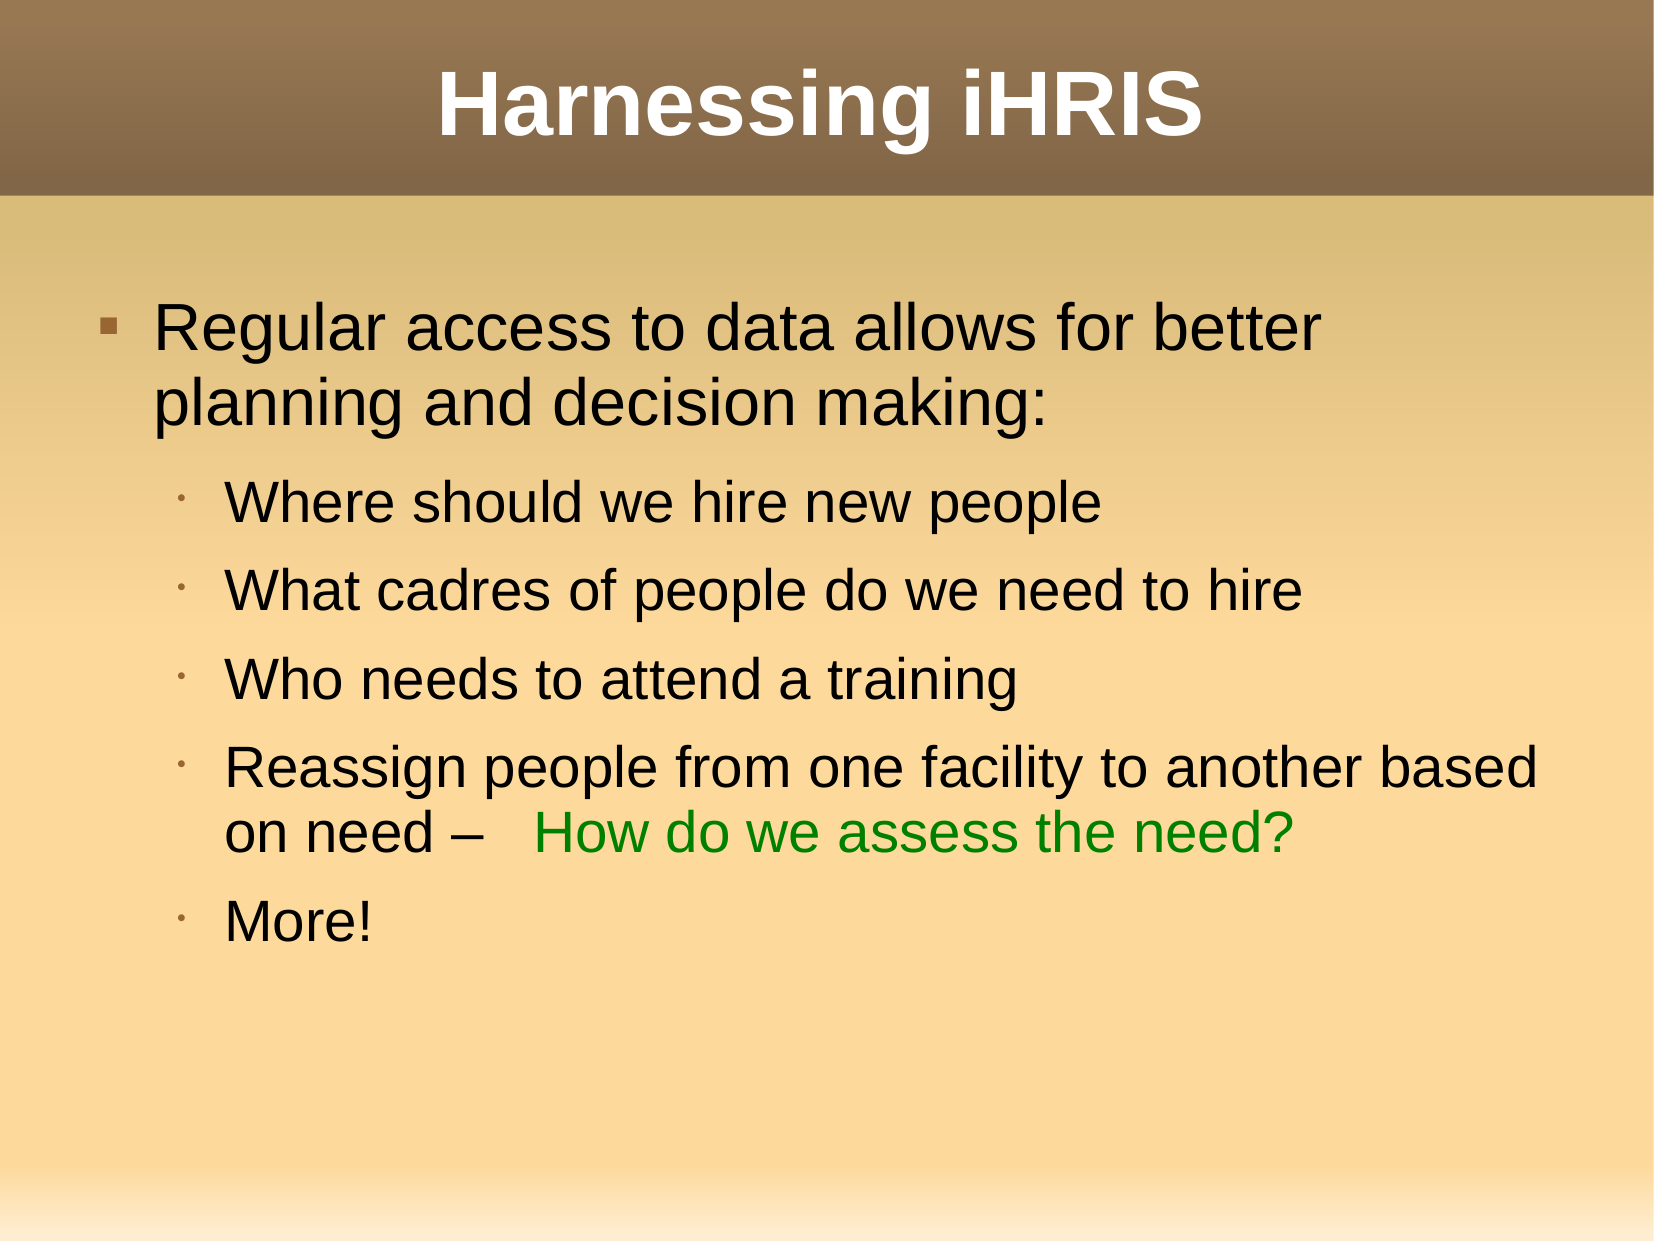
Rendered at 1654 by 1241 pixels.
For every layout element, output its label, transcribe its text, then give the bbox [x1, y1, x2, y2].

title Harnessing iHRIS [76, 7, 1565, 200]
list Regular access to data allows for better planning and decision making: Where should we hire new people What cadres of people do we need to hire Who needs to attend a training Reassign people from one facility to another based on need – How do we assess the need? More! [82, 290, 1571, 1094]
picture [0, 0, 1654, 1241]
